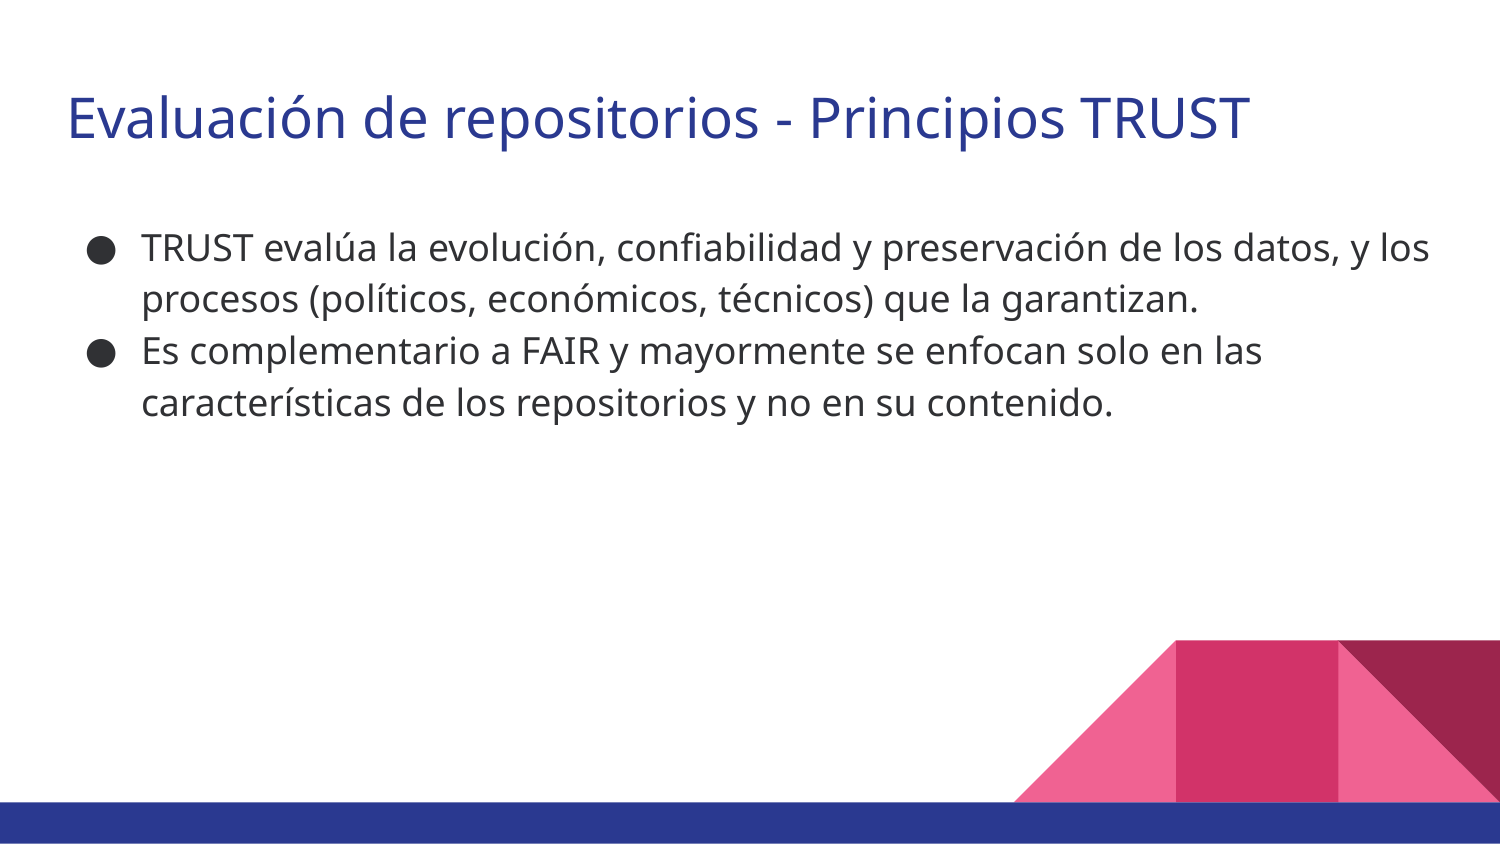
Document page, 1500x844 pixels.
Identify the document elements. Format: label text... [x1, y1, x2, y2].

list TRUST evalúa la evolución, confiabilidad y preservación de los datos, y los procesos (políticos, económicos, técnicos) que la garantizan. Es complementario a FAIR y mayormente se enfocan solo en las características de los repositorios y no en su contenido. [51, 201, 1449, 750]
title Evaluación de repositorios - Principios TRUST [51, 67, 1449, 167]
